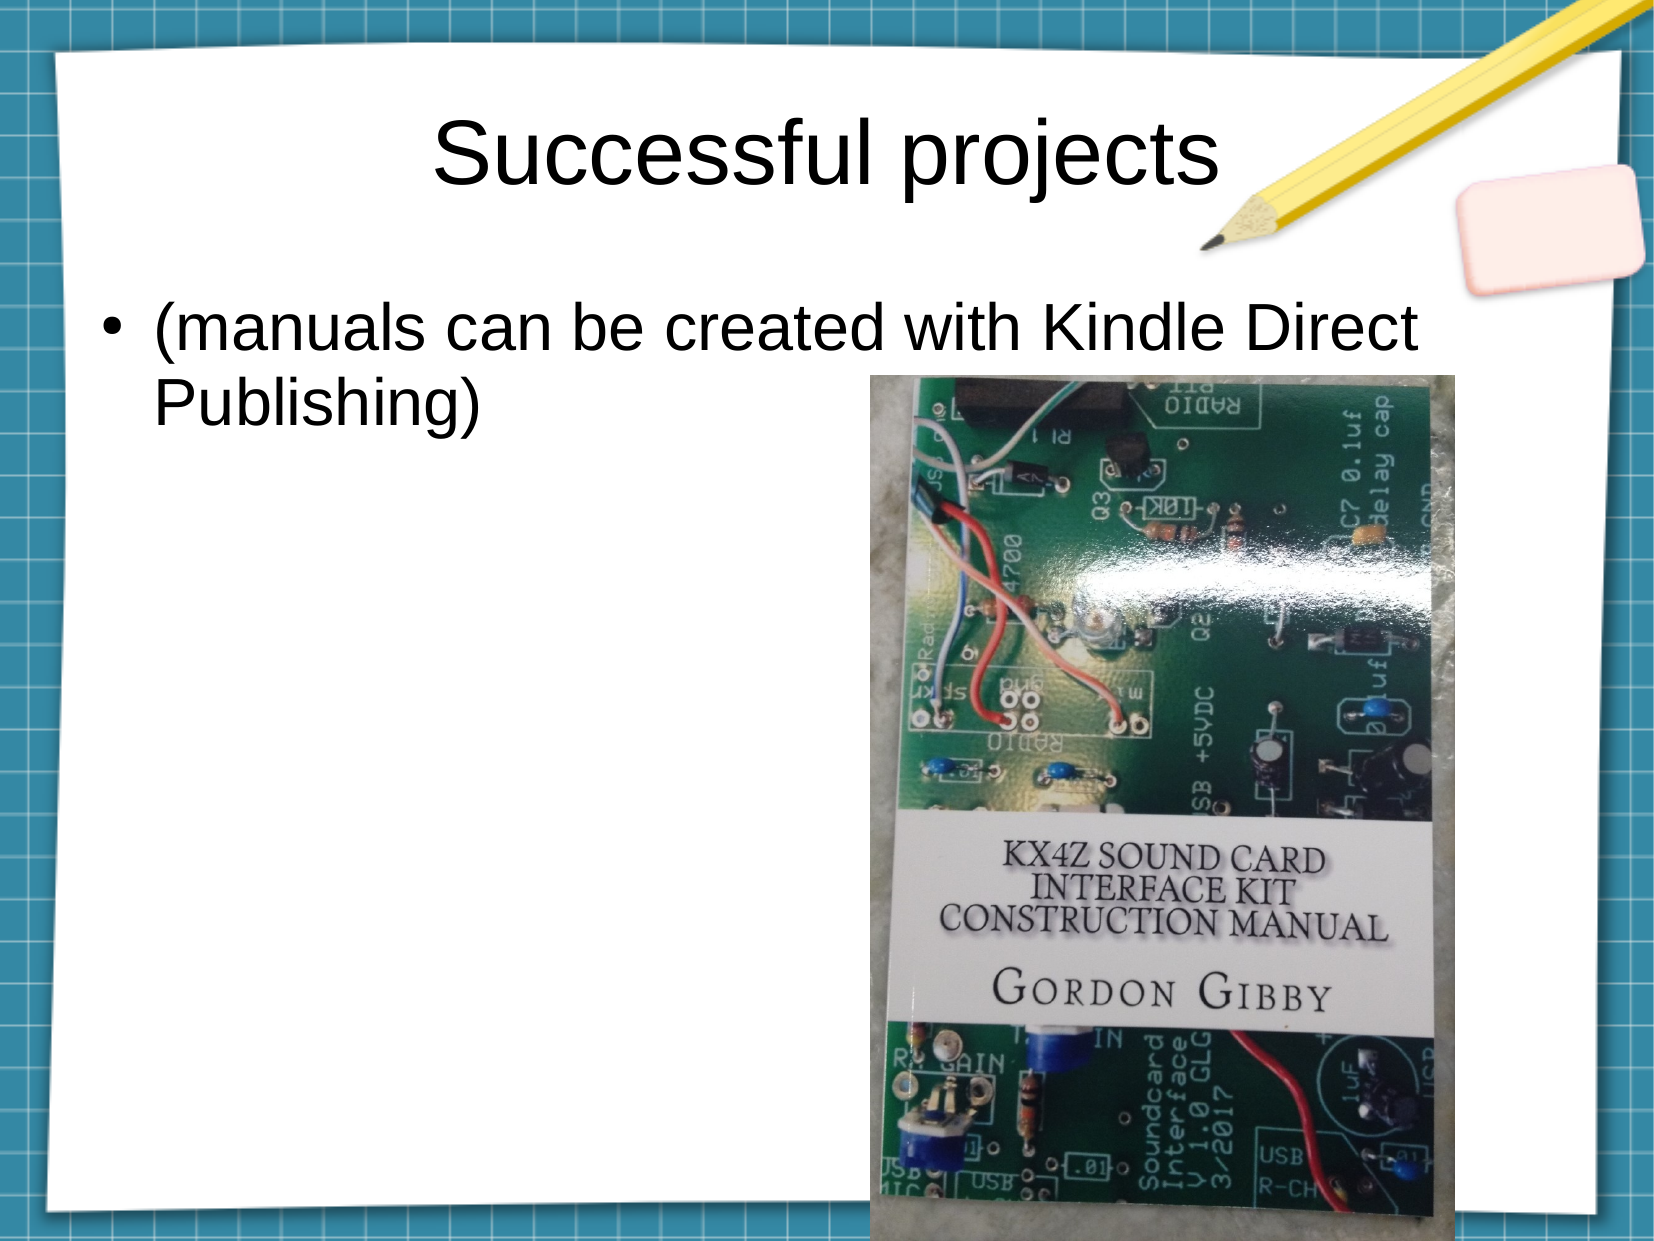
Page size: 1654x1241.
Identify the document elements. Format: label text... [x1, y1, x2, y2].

list (manuals can be created with Kindle Direct Publishing) [82, 290, 1571, 1010]
picture [0, 0, 1654, 1241]
title Successful projects [82, 49, 1571, 257]
